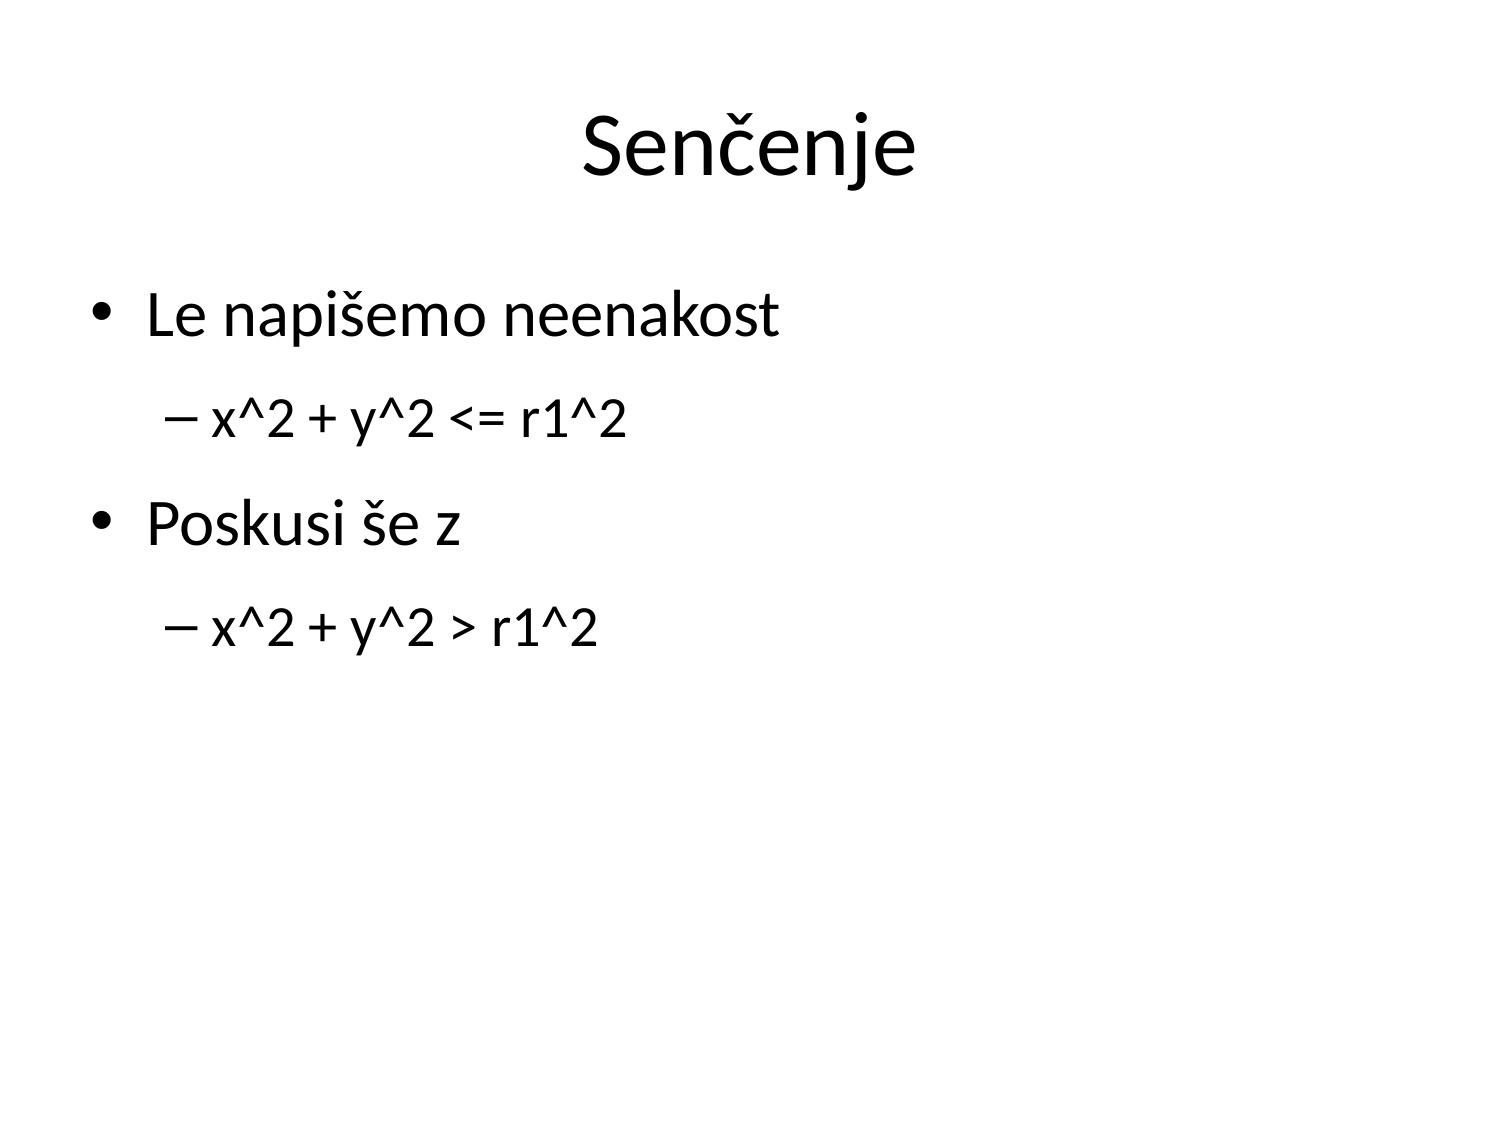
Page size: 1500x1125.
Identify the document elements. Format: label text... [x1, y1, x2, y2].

list Le napišemo neenakost x^2 + y^2 <= r1^2 Poskusi še z x^2 + y^2 > r1^2 [75, 262, 1425, 1005]
title Senčenje [75, 45, 1425, 233]
